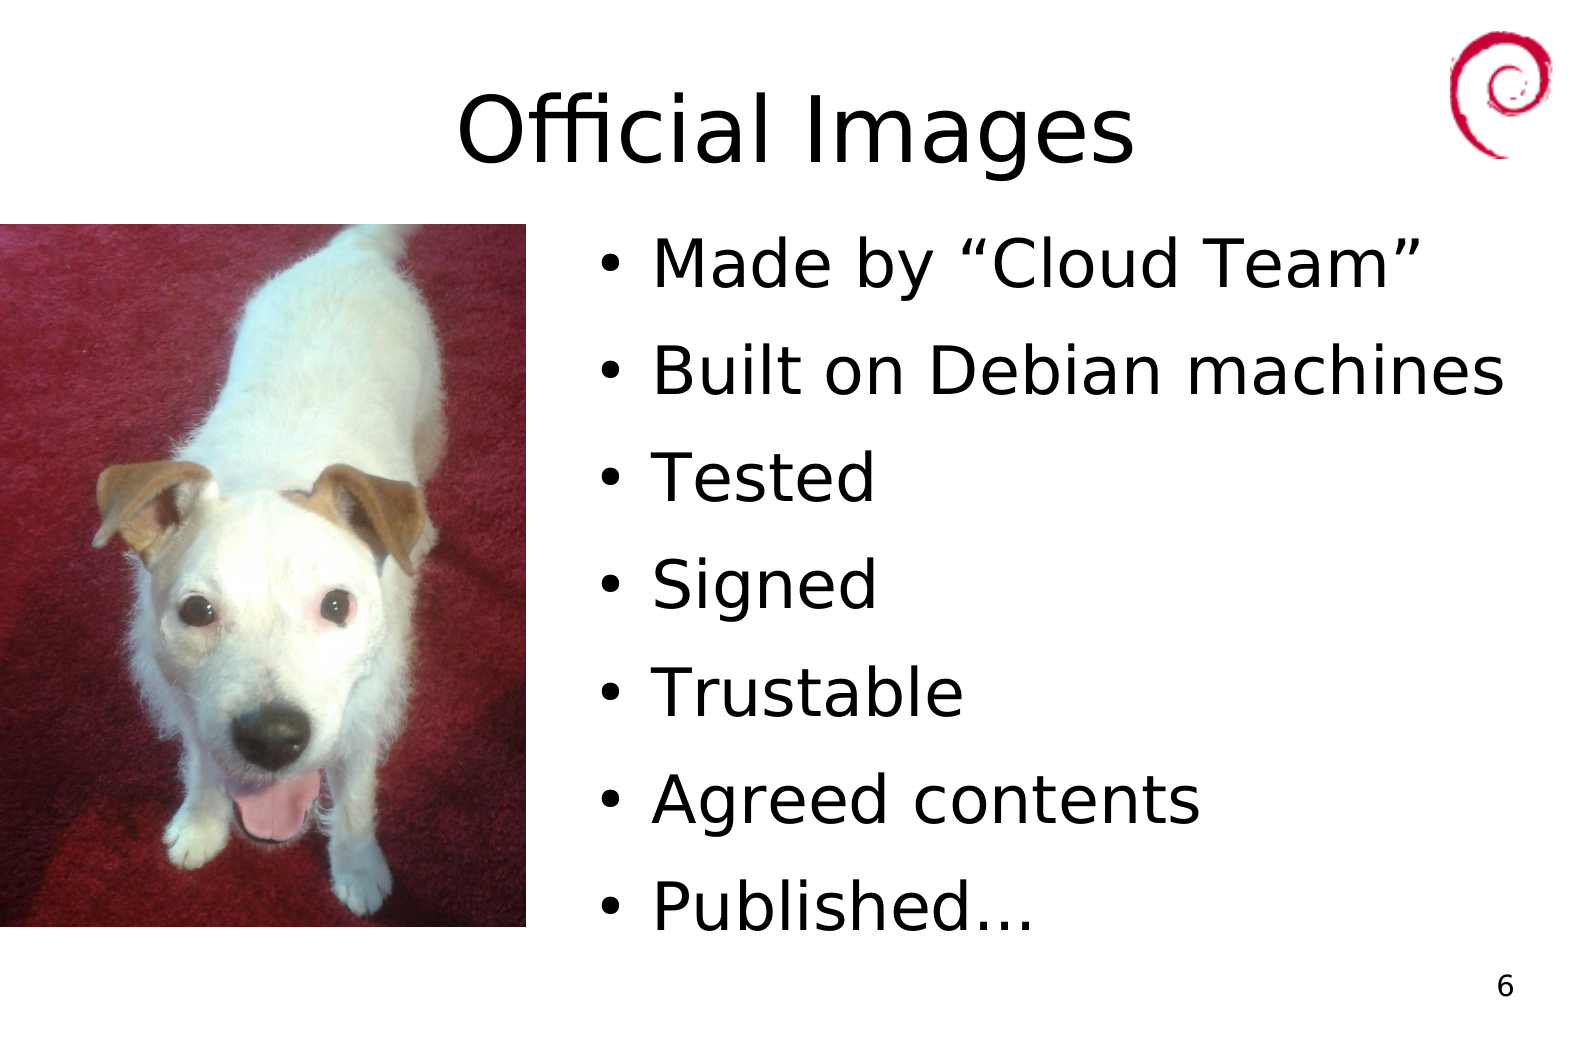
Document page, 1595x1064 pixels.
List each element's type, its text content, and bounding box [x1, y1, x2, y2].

list Made by “Cloud Team” Built on Debian machines Tested Signed Trustable Agreed contents Published... [580, 225, 1514, 1064]
picture [1450, 31, 1555, 159]
title Official Images [79, 42, 1515, 220]
picture [0, 224, 526, 927]
